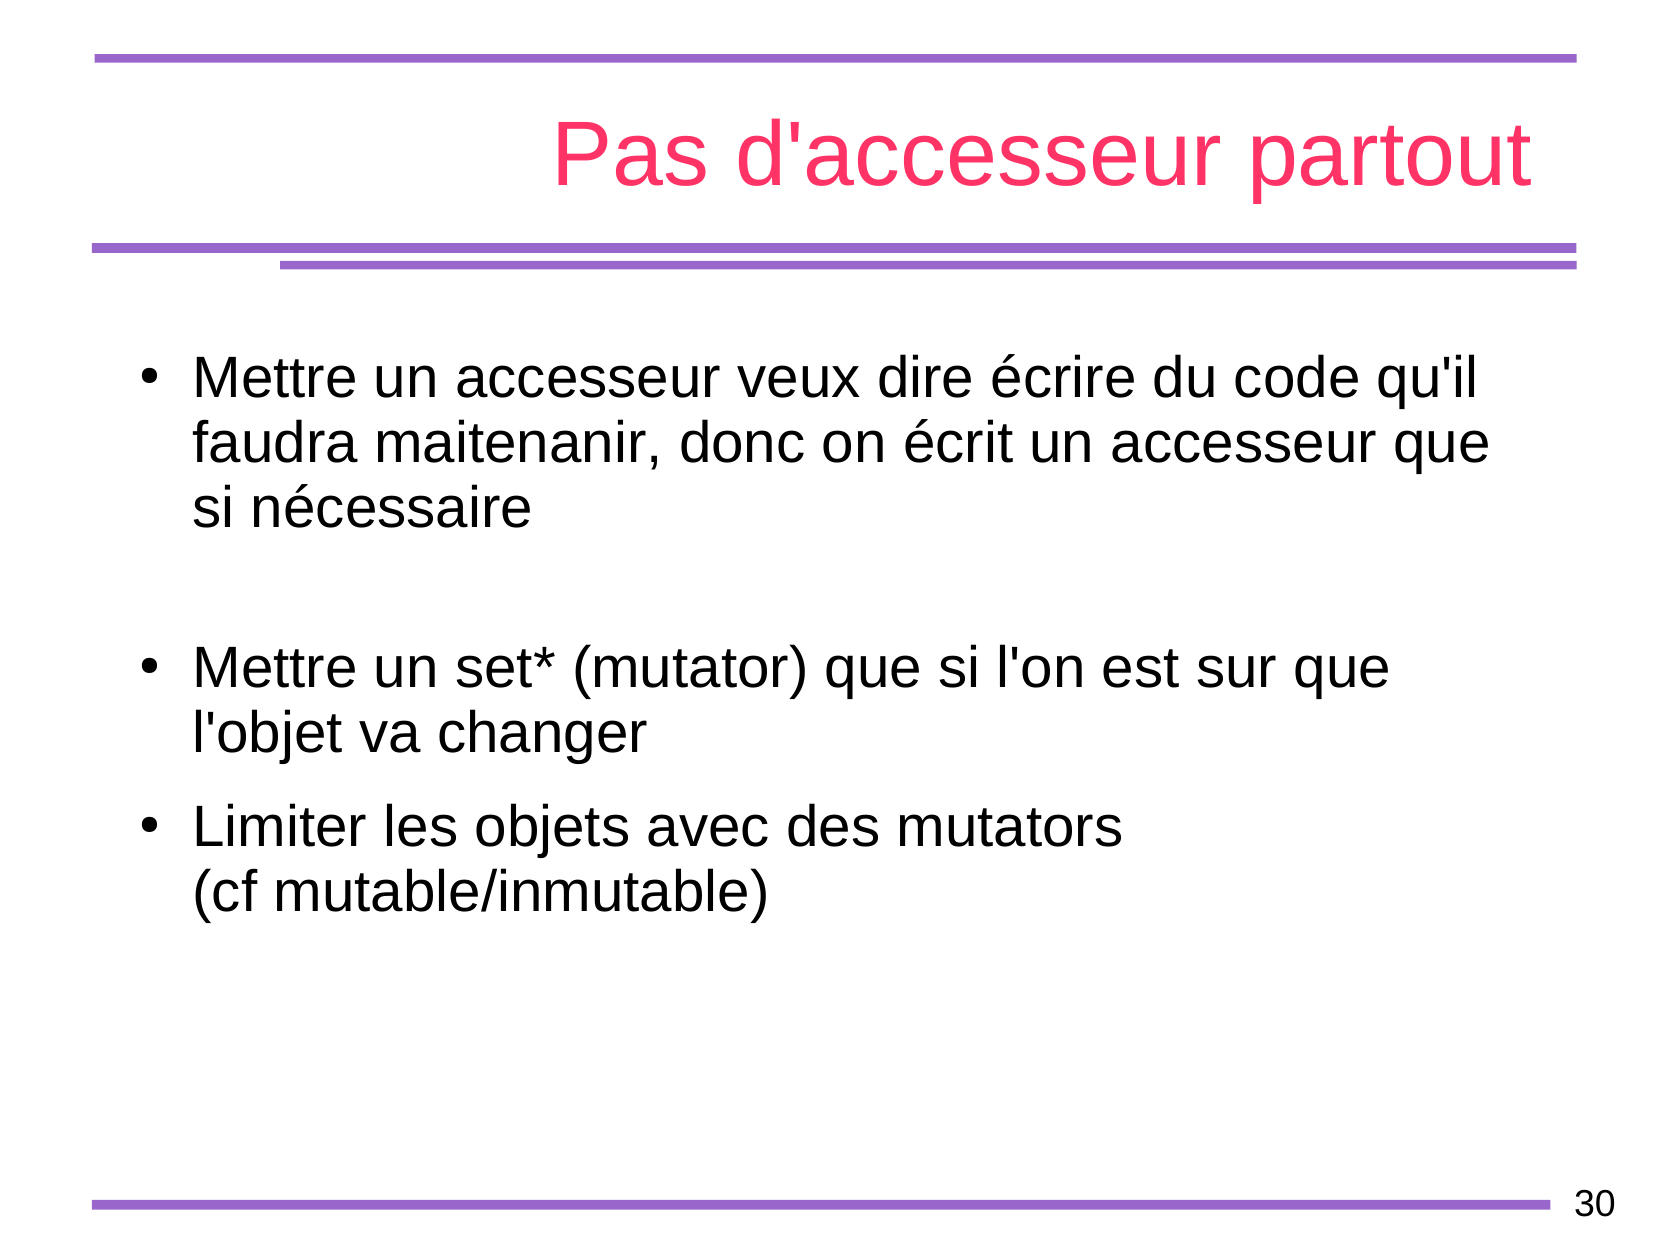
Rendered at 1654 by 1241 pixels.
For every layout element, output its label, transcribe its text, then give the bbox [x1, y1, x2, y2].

title Pas d'accesseur partout [121, 49, 1534, 257]
list Mettre un accesseur veux dire écrire du code qu'il faudra maitenanir, donc on écrit un accesseur que si nécessaire Mettre un set* (mutator) que si l'on est sur que l'objet va changer Limiter les objets avec des mutators (cf mutable/inmutable) [121, 344, 1534, 1127]
